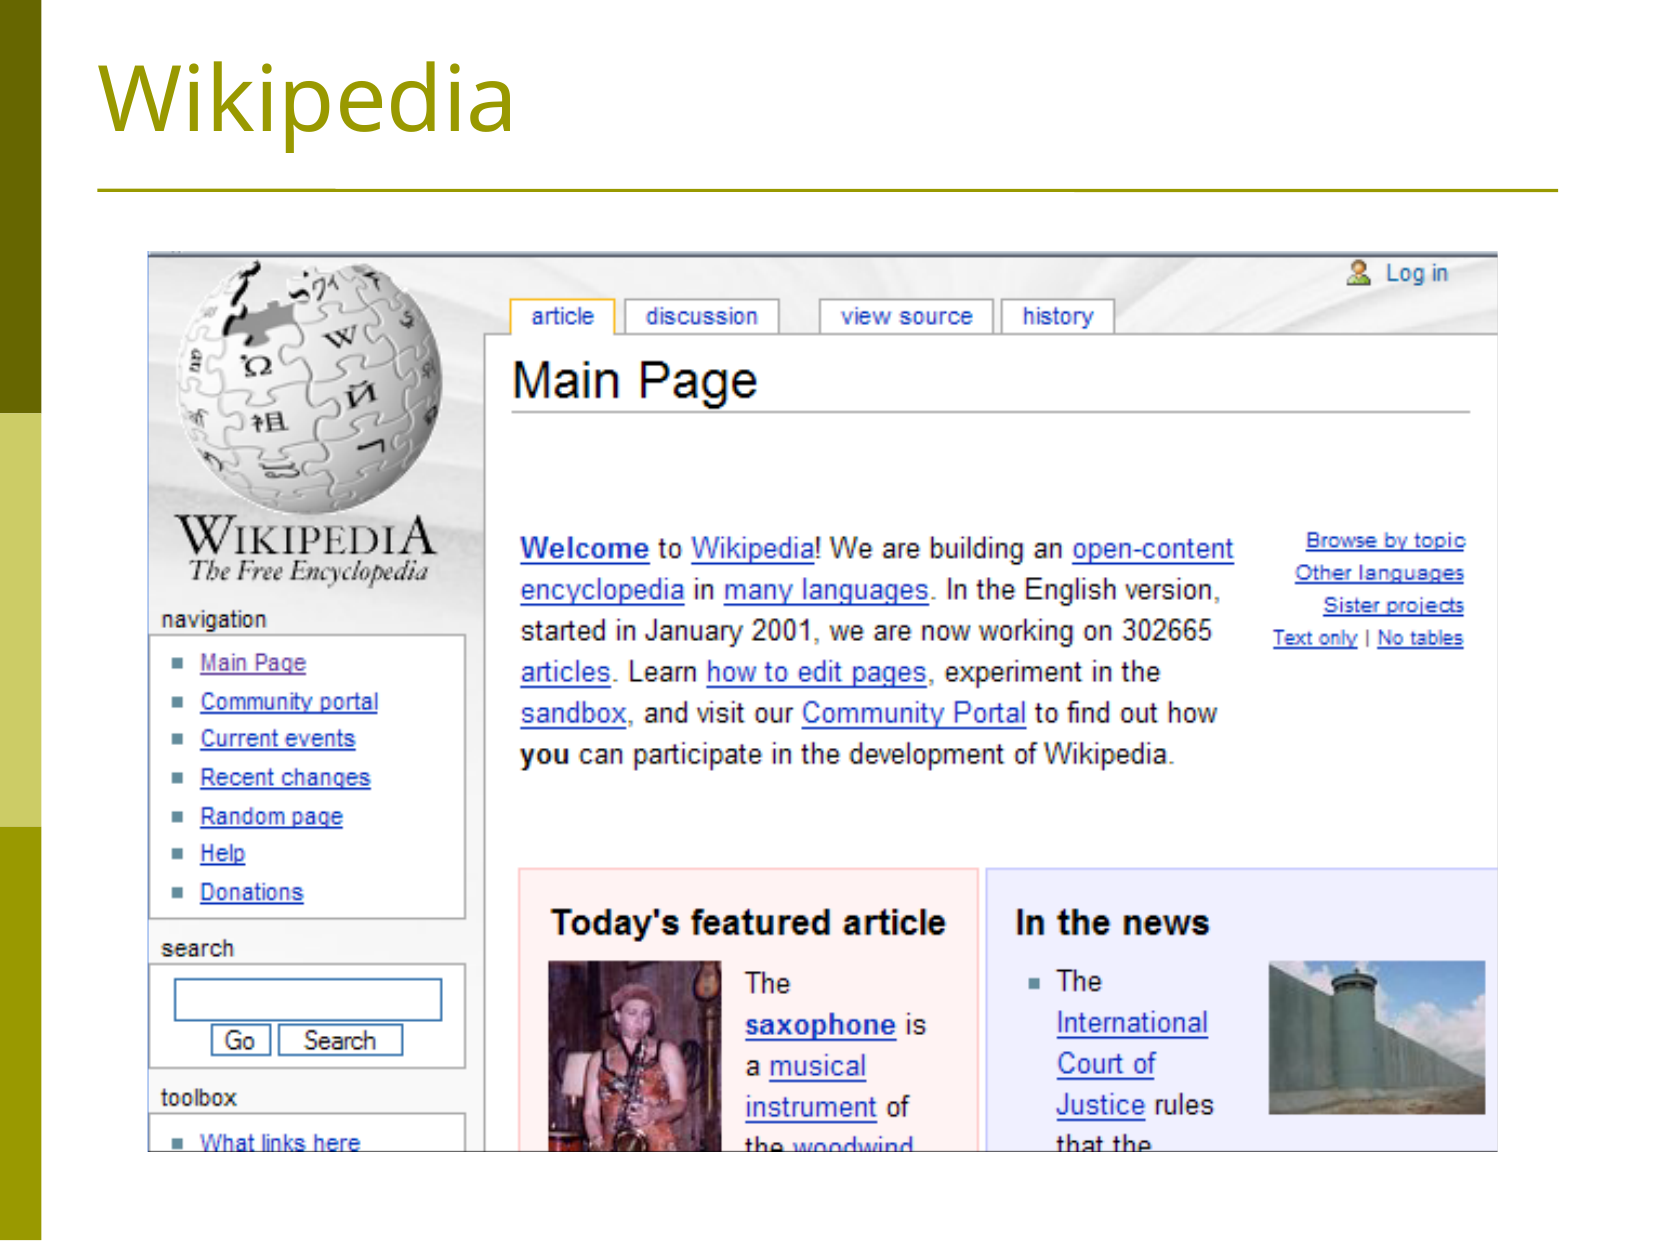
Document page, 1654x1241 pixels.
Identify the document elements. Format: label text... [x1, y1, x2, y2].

picture [147, 251, 1498, 1152]
title Wikipedia [82, 0, 1571, 164]
